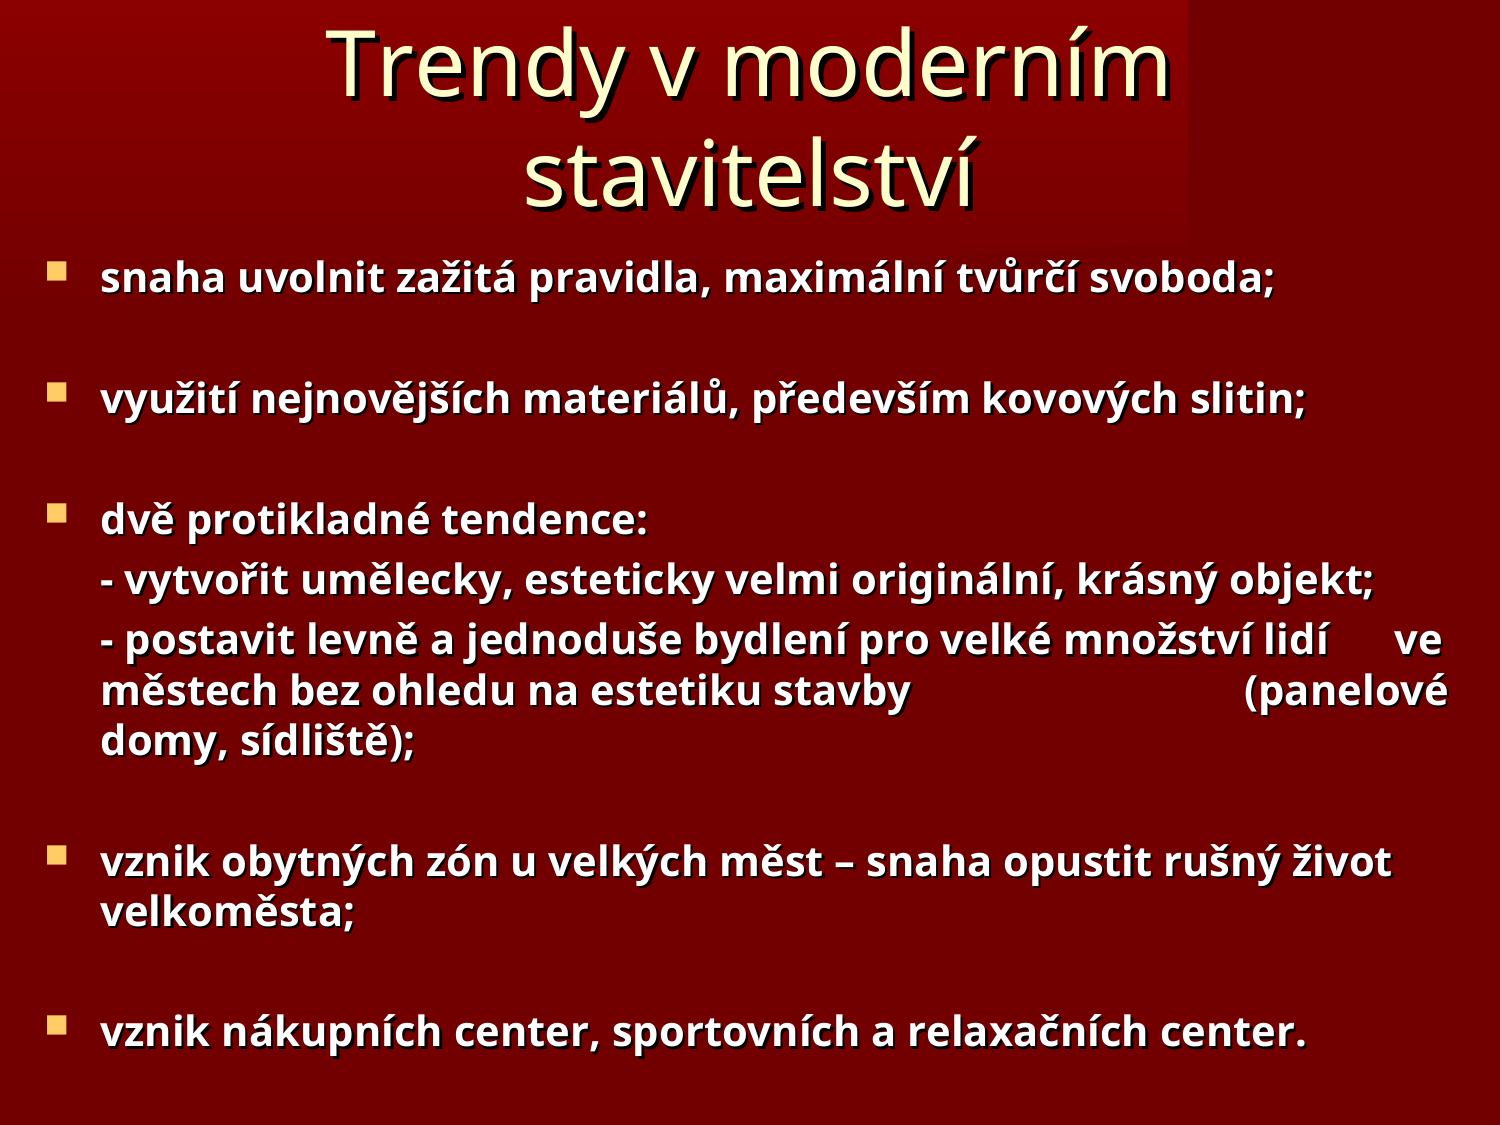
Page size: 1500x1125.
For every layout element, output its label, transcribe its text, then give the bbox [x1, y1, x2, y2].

list snaha uvolnit zažitá pravidla, maximální tvůrčí svoboda; využití nejnovějších materiálů, především kovových slitin; dvě protikladné tendence: - vytvořit umělecky, esteticky velmi originální, krásný objekt; - postavit levně a jednoduše bydlení pro velké množství lidí ve městech bez ohledu na estetiku stavby (panelové domy, sídliště); vznik obytných zón u velkých měst – snaha opustit rušný život velkoměsta; vznik nákupních center, sportovních a relaxačních center. [29, 243, 1471, 1125]
title Trendy v moderním stavitelství [75, 45, 1426, 185]
